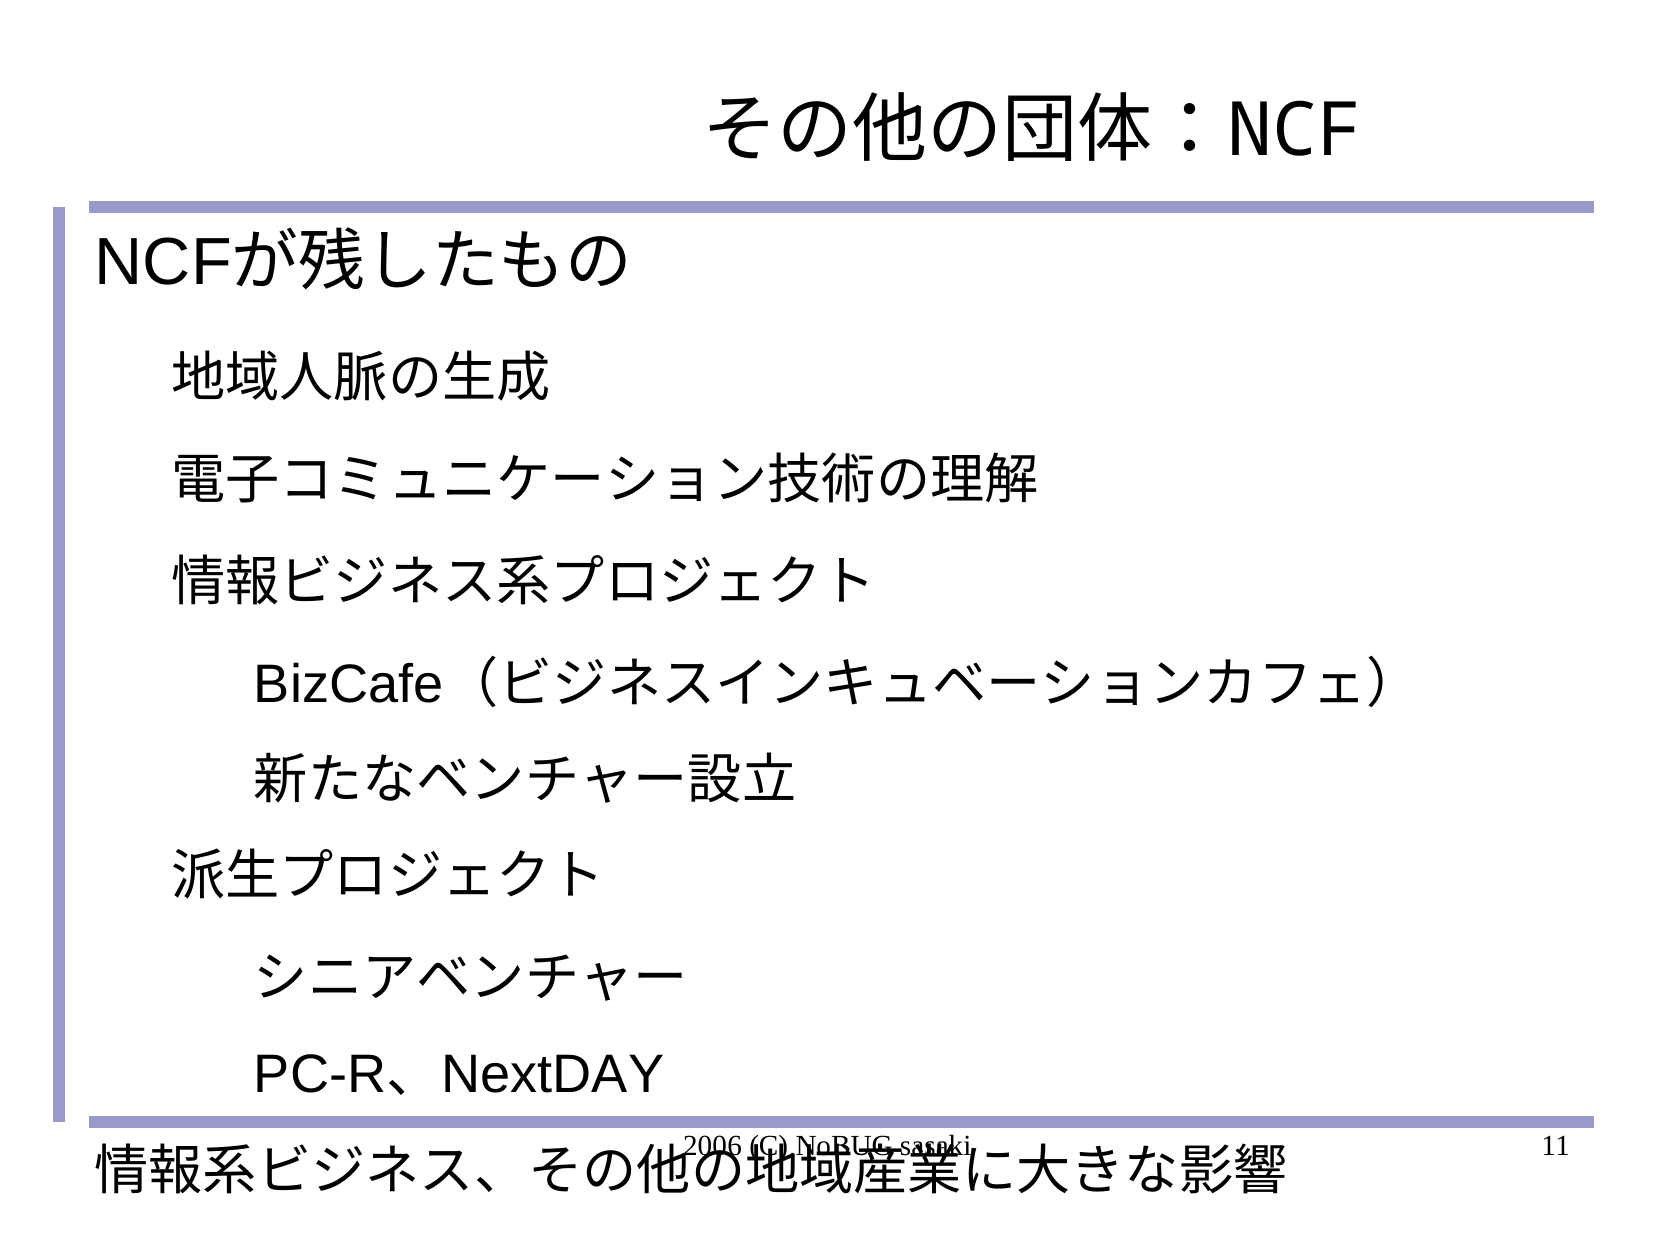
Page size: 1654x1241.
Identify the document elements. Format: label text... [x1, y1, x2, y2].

title その他の団体：NCF [501, 59, 1563, 187]
list NCFが残したもの 地域人脈の生成 電子コミュニケーション技術の理解 情報ビジネス系プロジェクト BizCafe（ビジネスインキュベーションカフェ） 新たなベンチャー設立 派生プロジェクト シニアベンチャー PC-R、NextDAY 情報系ビジネス、その他の地域産業に大きな影響 「サッポロバレー」と言う言葉の誕生 [76, 206, 1565, 1123]
